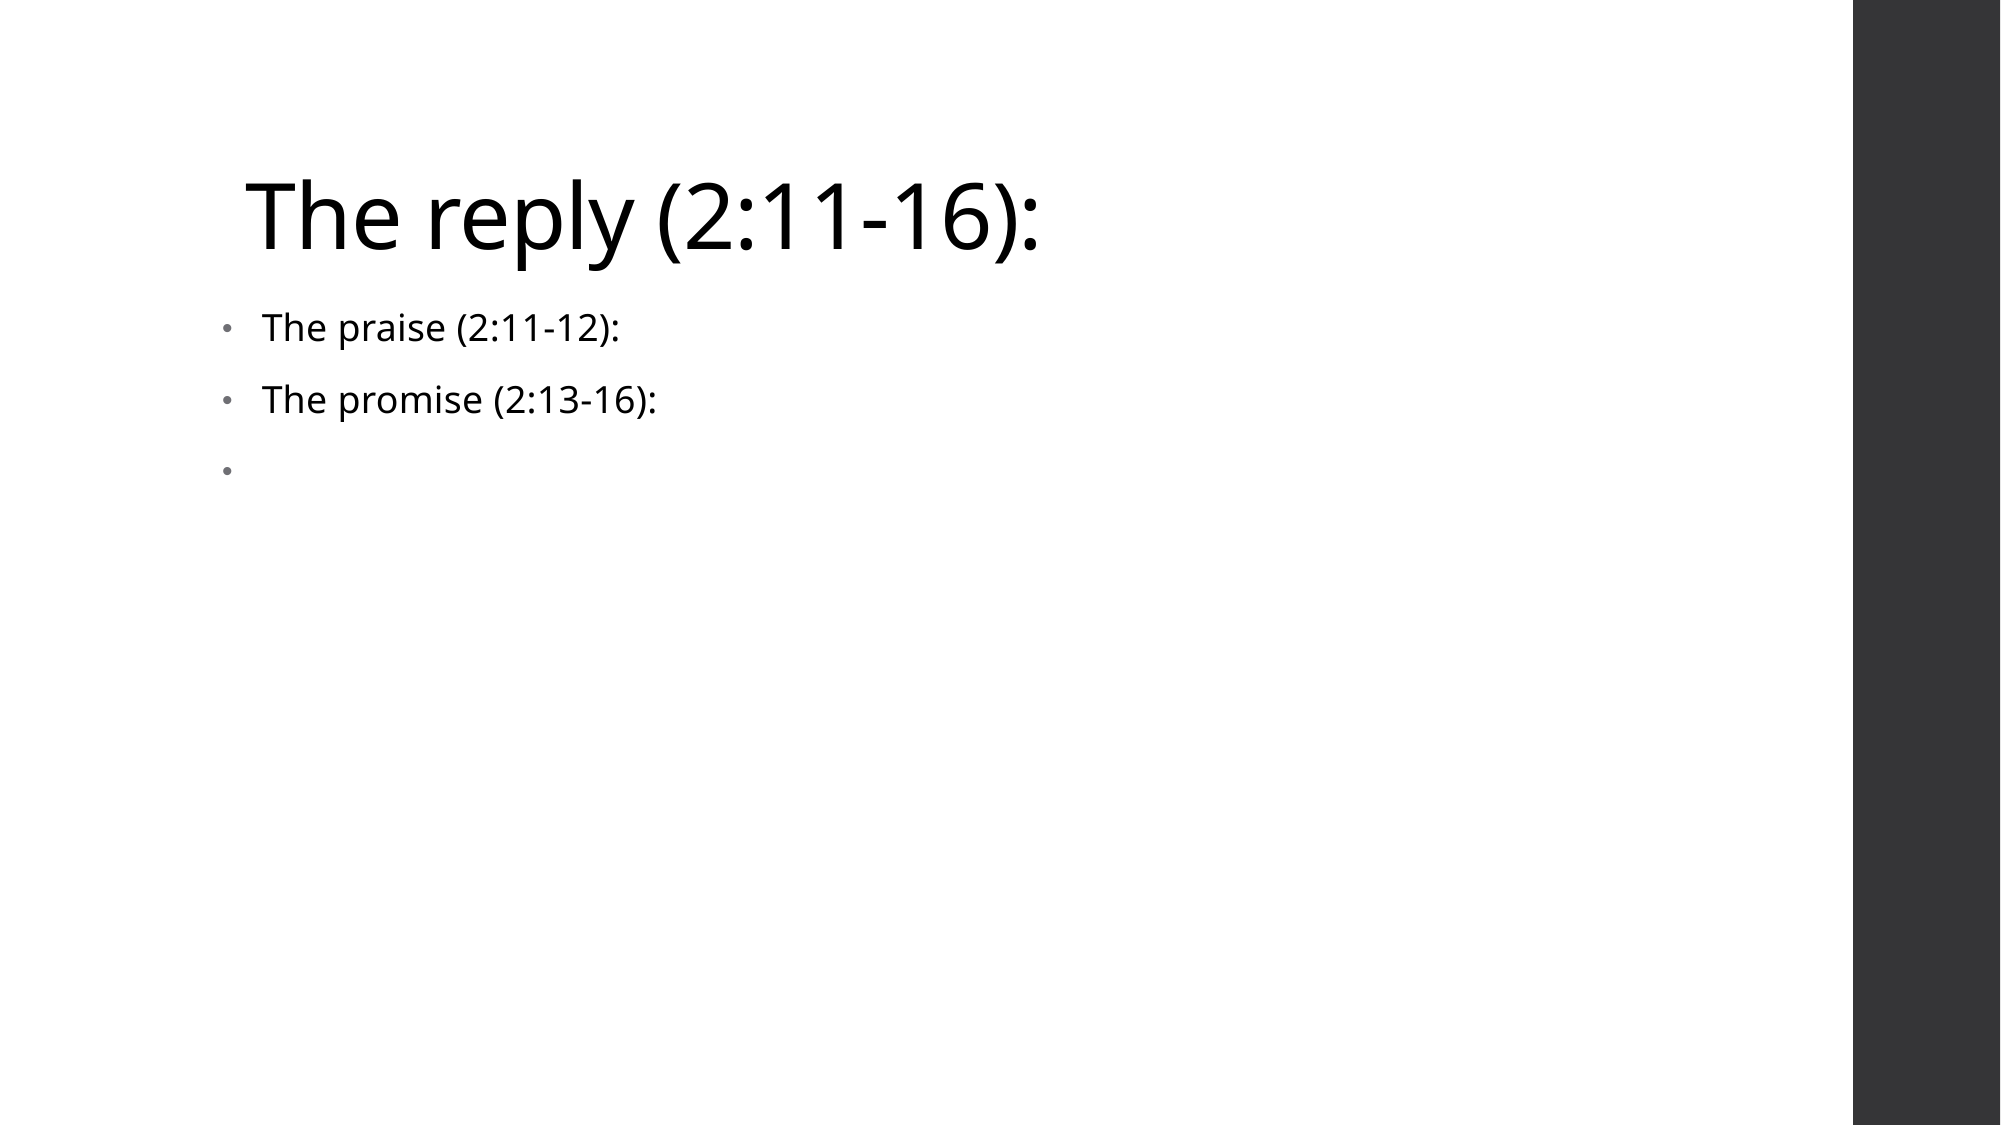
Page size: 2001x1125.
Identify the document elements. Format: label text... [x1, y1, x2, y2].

title The reply (2:11-16): [206, 60, 1797, 278]
list The praise (2:11-12): The promise (2:13-16): [206, 299, 1617, 1014]
